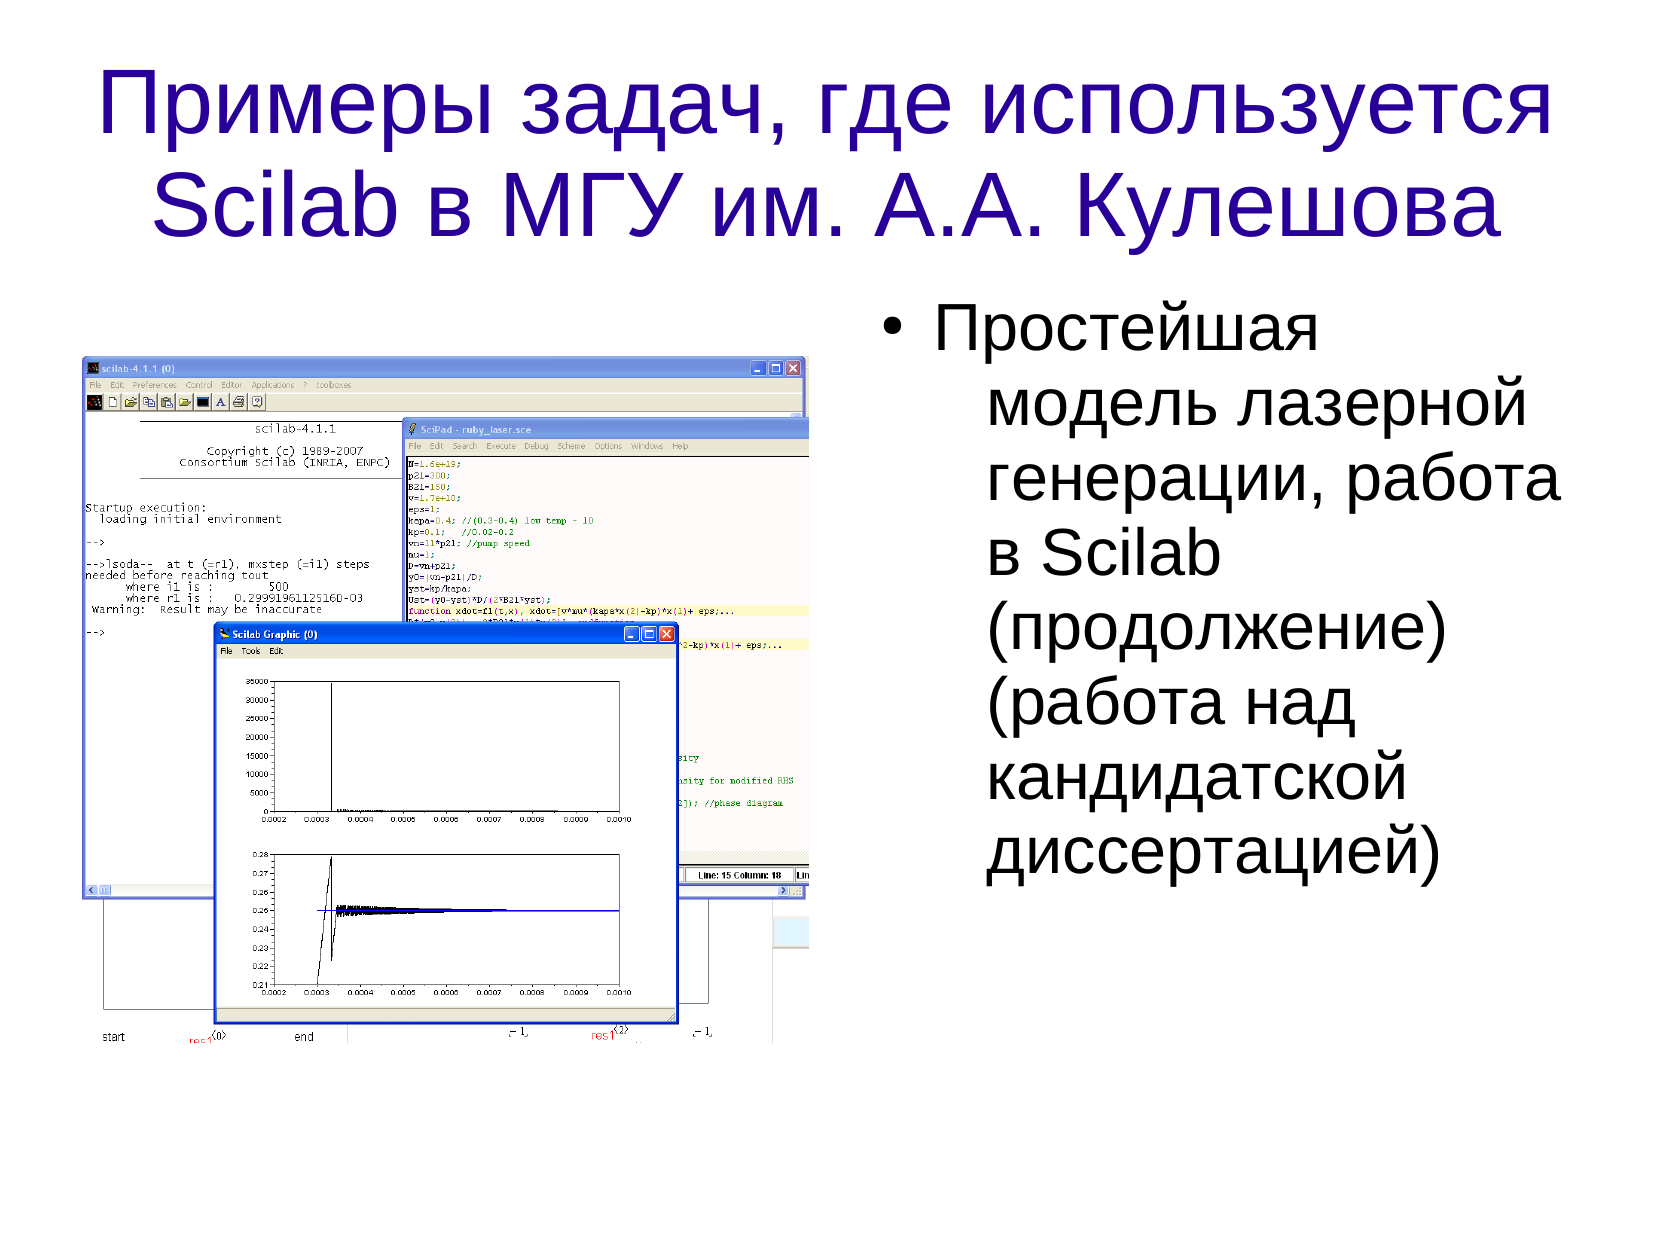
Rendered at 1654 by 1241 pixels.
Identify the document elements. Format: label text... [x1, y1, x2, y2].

picture [82, 356, 809, 1043]
title Примеры задач, где используется Scilab в МГУ им. А.А. Кулешова [82, 39, 1571, 267]
list Простейшая модель лазерной генерации, работа в Scilab (продолжение) (работа над кандидатской диссертацией) [845, 290, 1572, 1109]
